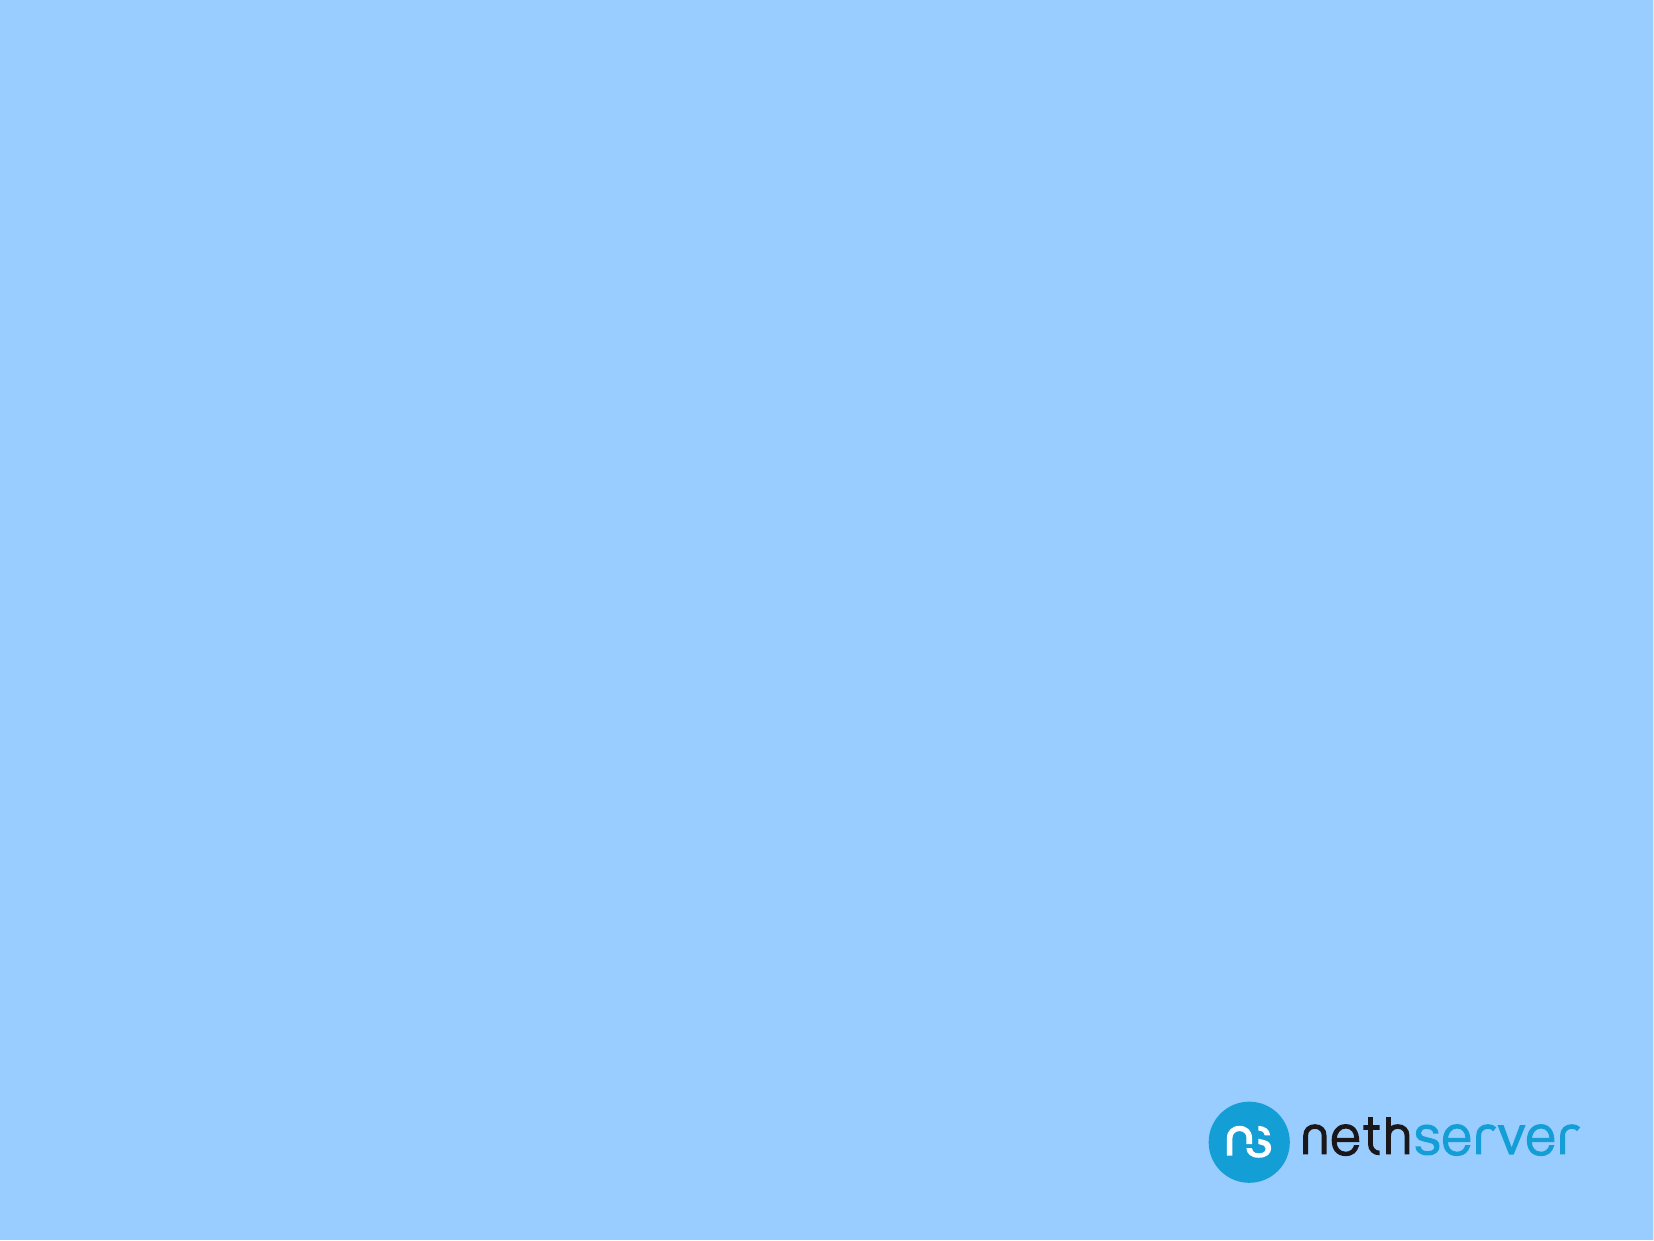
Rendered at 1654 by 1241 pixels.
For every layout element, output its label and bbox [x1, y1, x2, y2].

picture [1015, 921, 1654, 1241]
